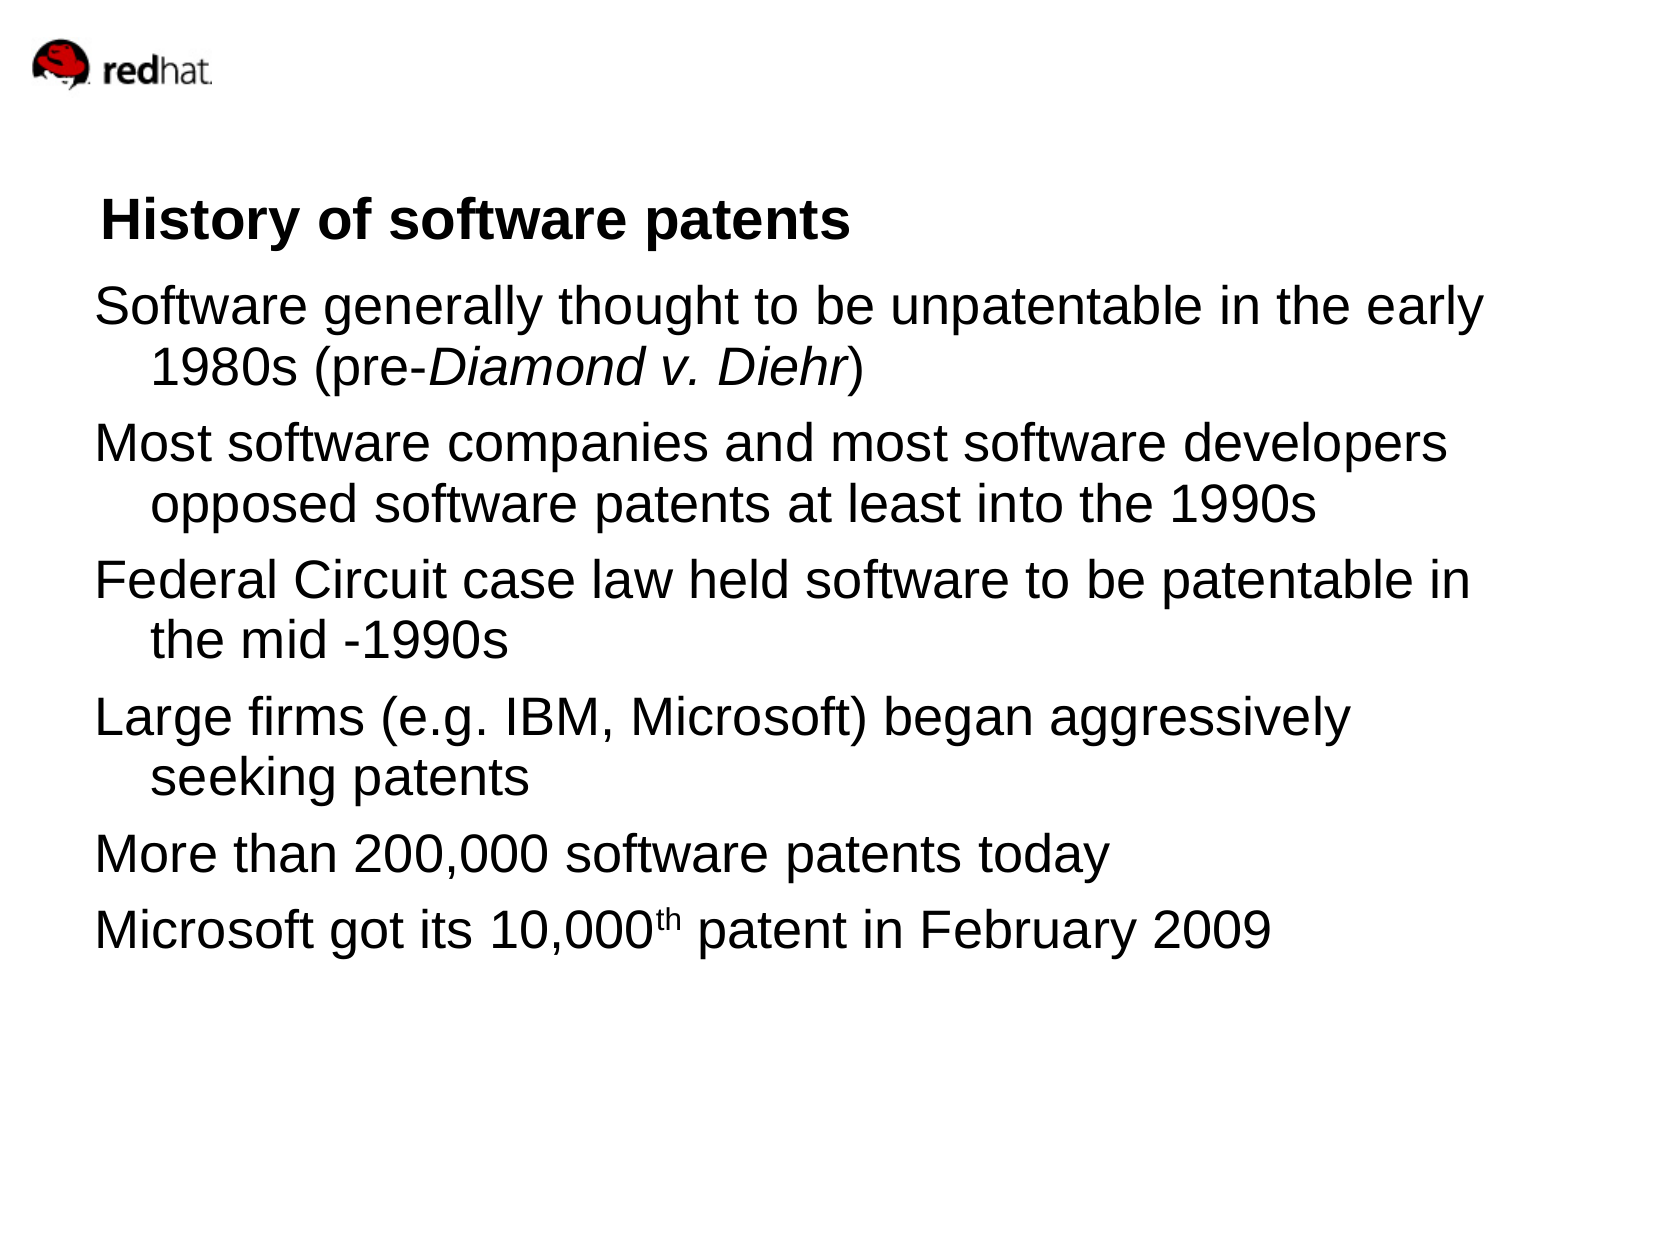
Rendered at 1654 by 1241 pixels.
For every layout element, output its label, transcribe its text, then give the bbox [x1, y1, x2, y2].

list Software generally thought to be unpatentable in the early 1980s (pre-Diamond v. Diehr) Most software companies and most software developers opposed software patents at least into the 1990s Federal Circuit case law held software to be patentable in the mid -1990s Large firms (e.g. IBM, Microsoft) began aggressively seeking patents More than 200,000 software patents today Microsoft got its 10,000th patent in February 2009 [94, 275, 1501, 1241]
picture [31, 37, 212, 98]
title History of software patents [100, 164, 1506, 275]
